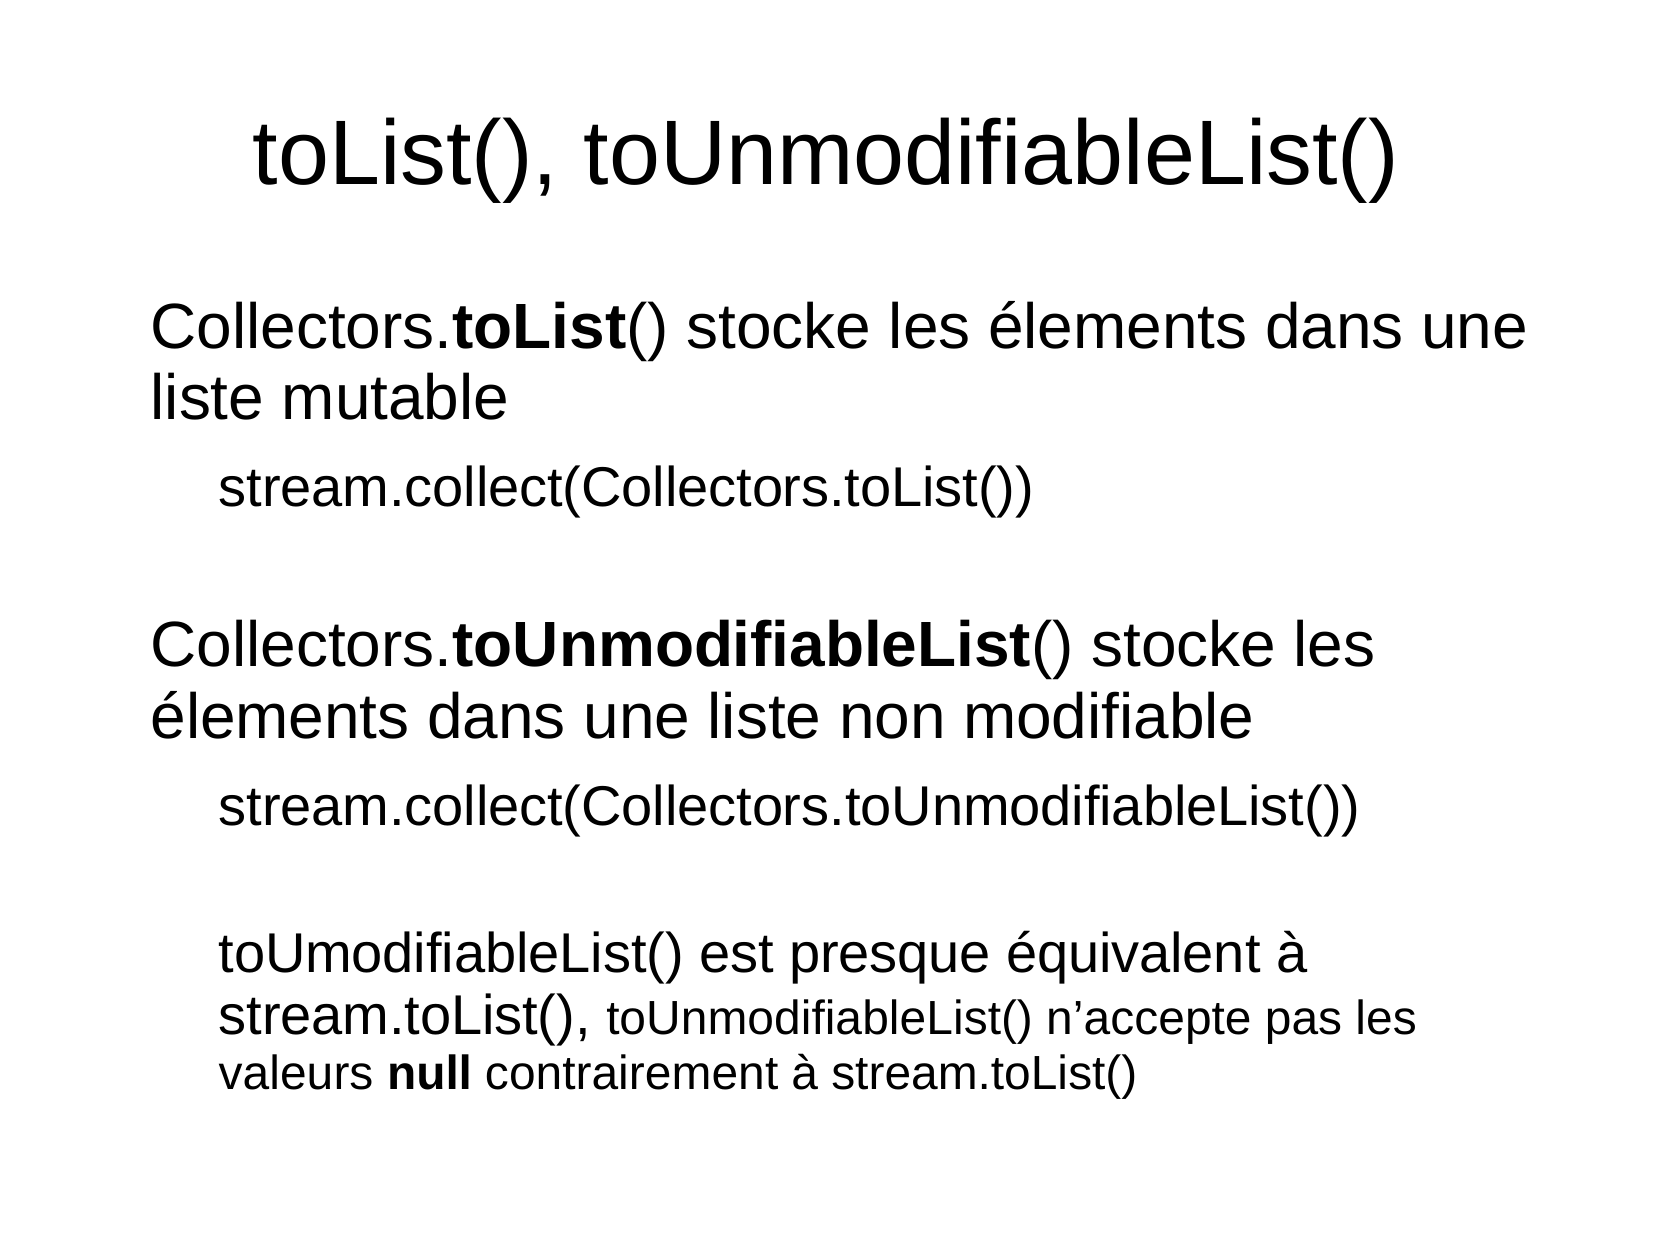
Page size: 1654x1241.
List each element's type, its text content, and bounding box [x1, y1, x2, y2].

list Collectors.toList() stocke les élements dans une liste mutable stream.collect(Collectors.toList()) Collectors.toUnmodifiableList() stocke les élements dans une liste non modifiable stream.collect(Collectors.toUnmodifiableList()) toUmodifiableList() est presque équivalent à stream.toList(), toUnmodifiableList() n’accepte pas les valeurs null contrairement à stream.toList() [82, 290, 1571, 1111]
title toList(), toUnmodifiableList() [82, 49, 1571, 257]
